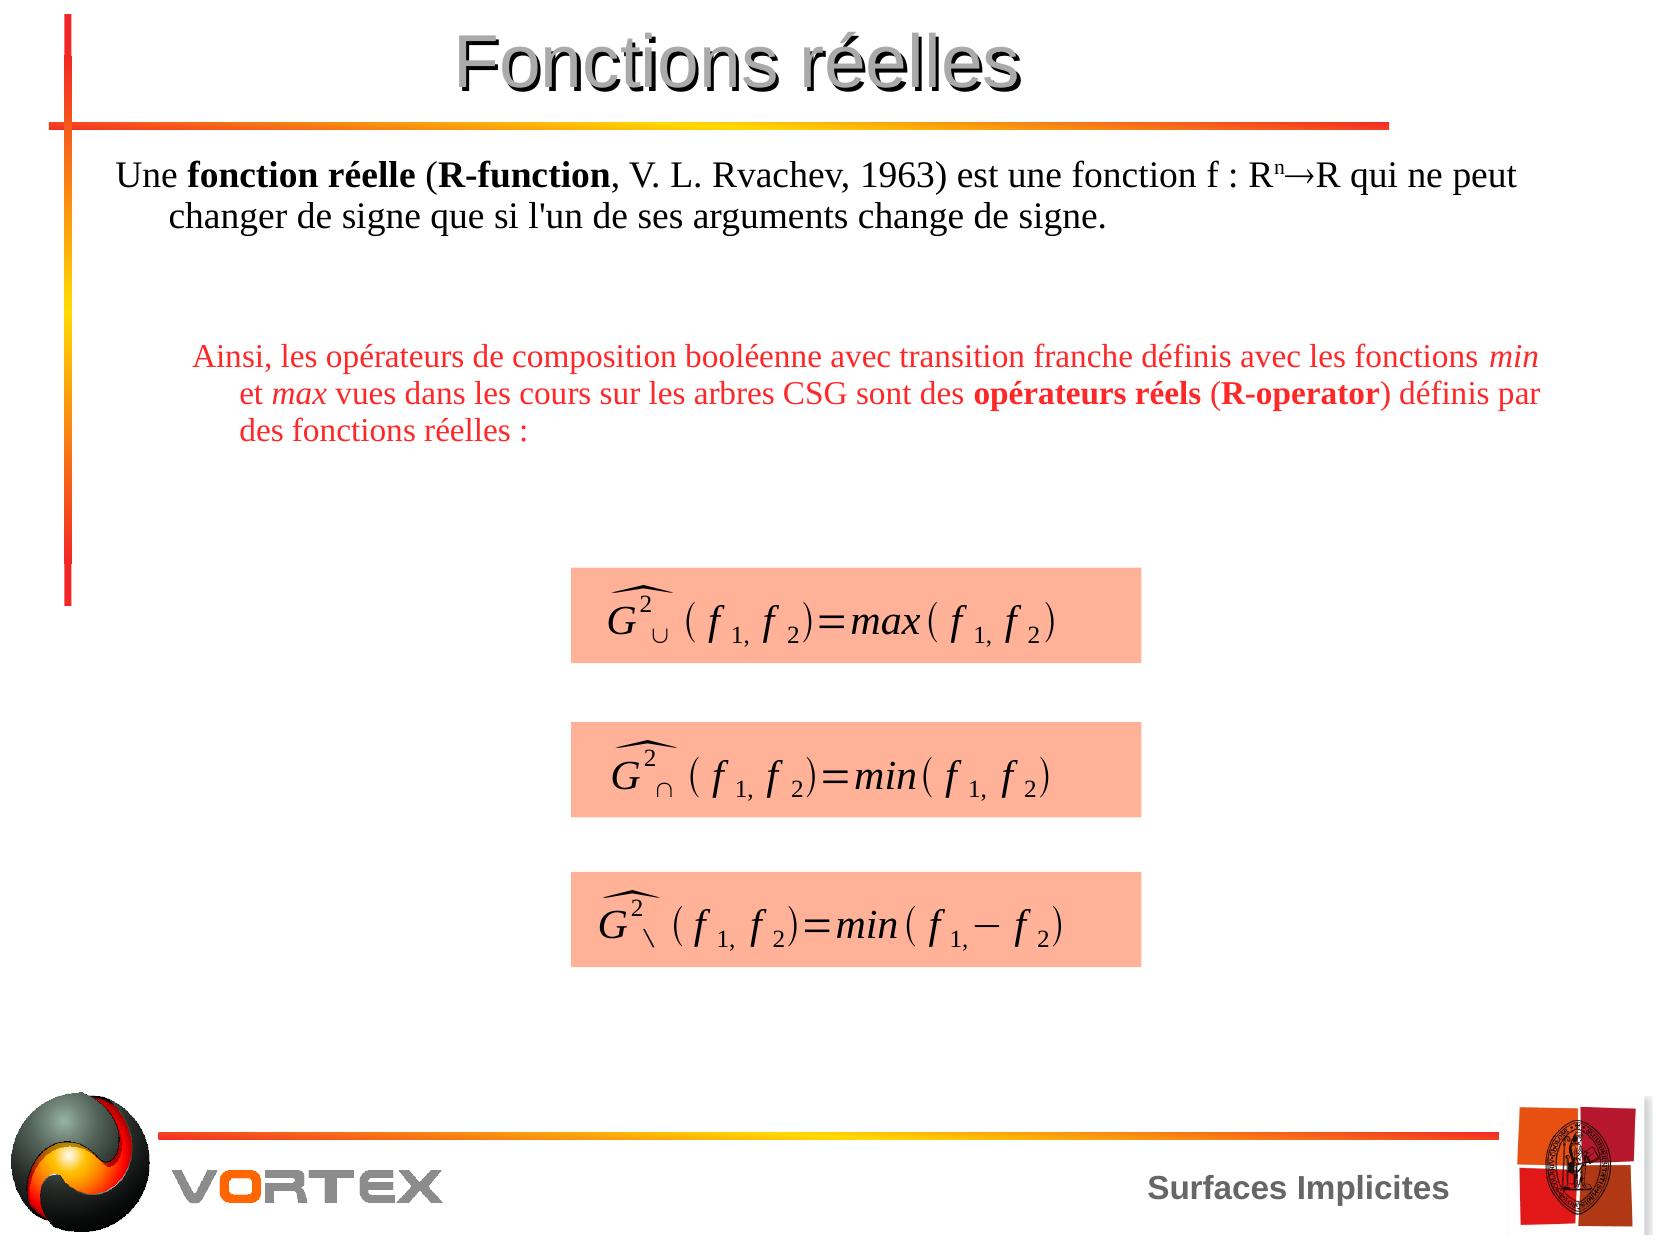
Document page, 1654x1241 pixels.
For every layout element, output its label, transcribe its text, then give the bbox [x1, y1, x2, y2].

text_box [571, 871, 1142, 968]
list Une fonction réelle (R-function, V. L. Rvachev, 1963) est une fonction f : RnR qui ne peut changer de signe que si l'un de ses arguments change de signe. Ainsi, les opérateurs de composition booléenne avec transition franche définis avec les fonctions min et max vues dans les cours sur les arbres CSG sont des opérateurs réels (R-operator) définis par des fonctions réelles : [97, 153, 1571, 1109]
title Fonctions réelles [82, 4, 1392, 120]
chart [603, 737, 1059, 804]
text_box [571, 722, 1142, 818]
chart [590, 887, 1072, 953]
picture [11, 1092, 443, 1232]
picture [1505, 1096, 1653, 1235]
chart [599, 583, 1063, 649]
